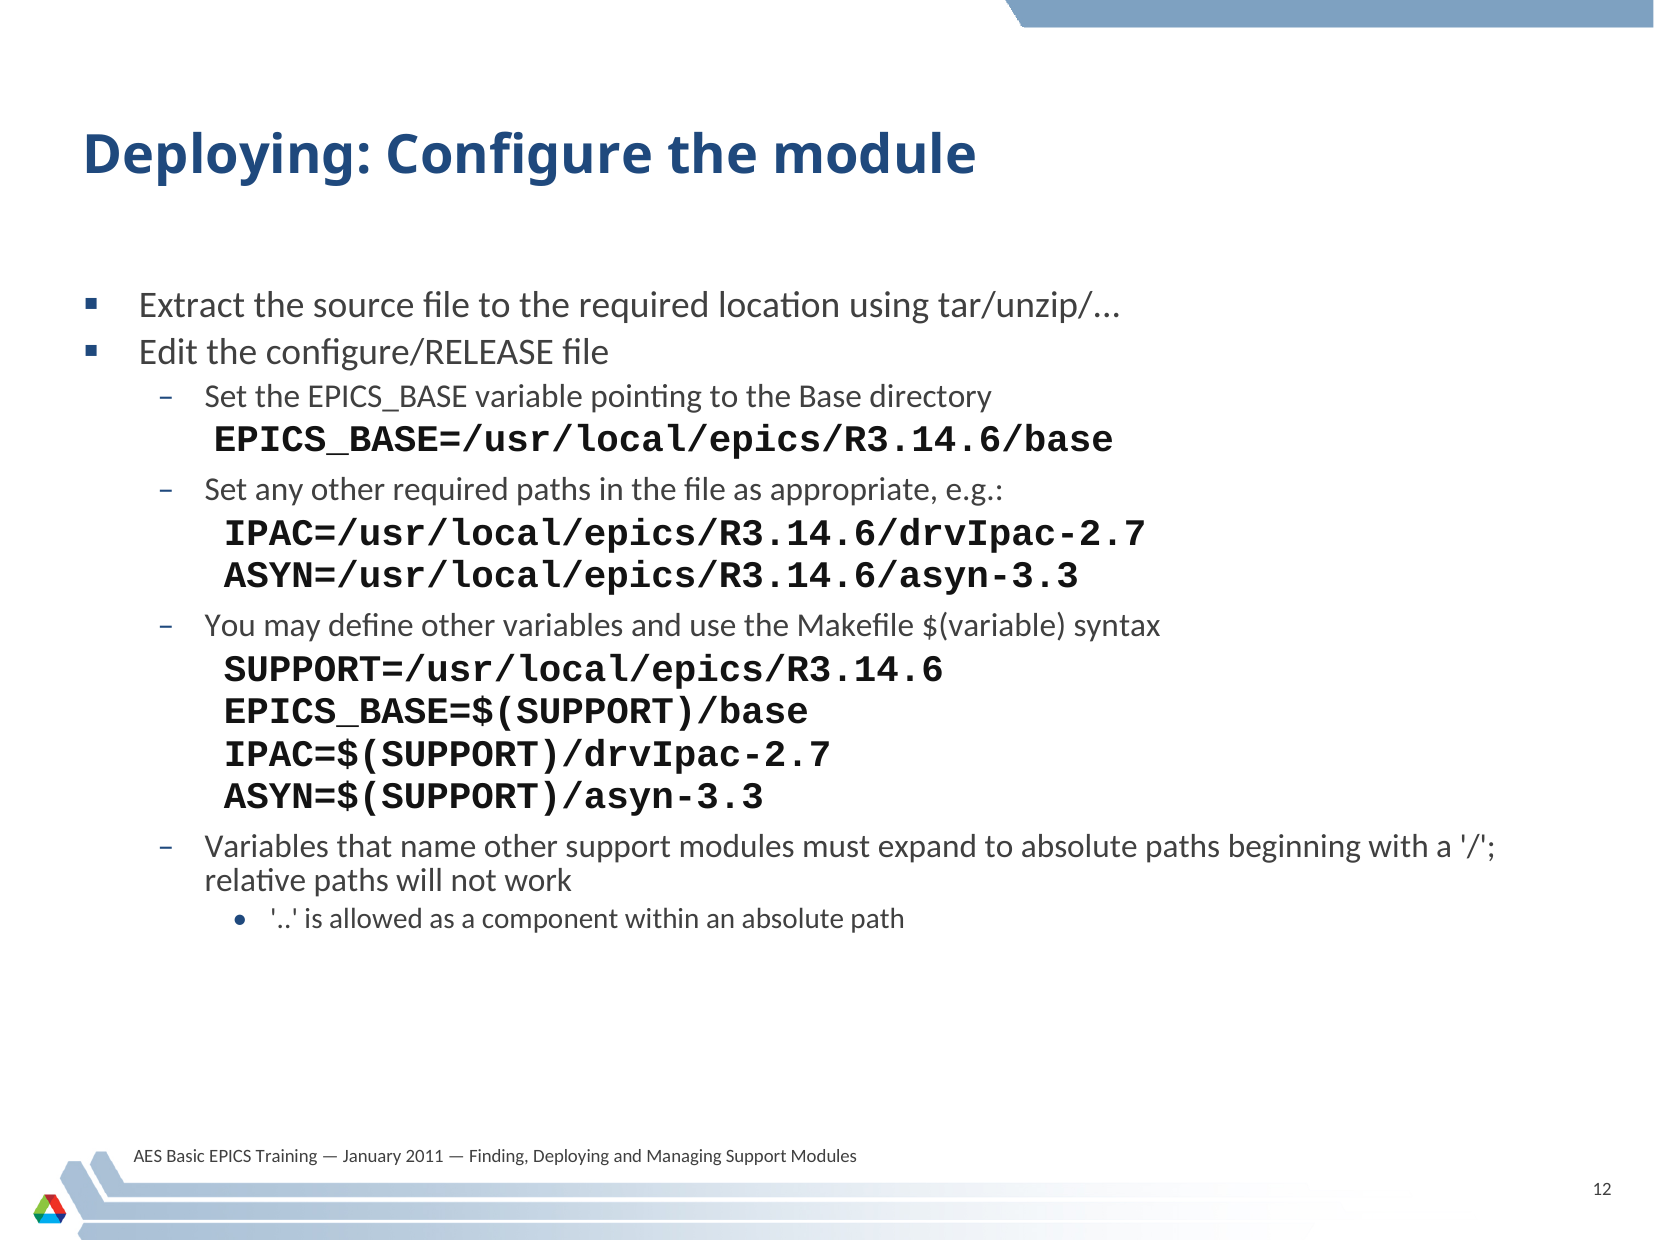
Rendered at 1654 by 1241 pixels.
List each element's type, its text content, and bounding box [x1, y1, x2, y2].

title Deploying: Configure the module [82, 49, 1571, 257]
list Extract the source file to the required location using tar/unzip/... Edit the configure/RELEASE file Set the EPICS_BASE variable pointing to the Base directory EPICS_BASE=/usr/local/epics/R3.14.6/base Set any other required paths in the file as appropriate, e.g.: IPAC=/usr/local/epics/R3.14.6/drvIpac-2.7 ASYN=/usr/local/epics/R3.14.6/asyn-3.3 You may define other variables and use the Makefile $(variable) syntax SUPPORT=/usr/local/epics/R3.14.6 EPICS_BASE=$(SUPPORT)/base IPAC=$(SUPPORT)/drvIpac-2.7 ASYN=$(SUPPORT)/asyn-3.3 Variables that name other support modules must expand to absolute paths beginning with a '/'; relative paths will not work '..' is allowed as a component within an absolute path [82, 289, 1571, 986]
picture [0, 1143, 1654, 1240]
picture [0, 0, 1654, 29]
